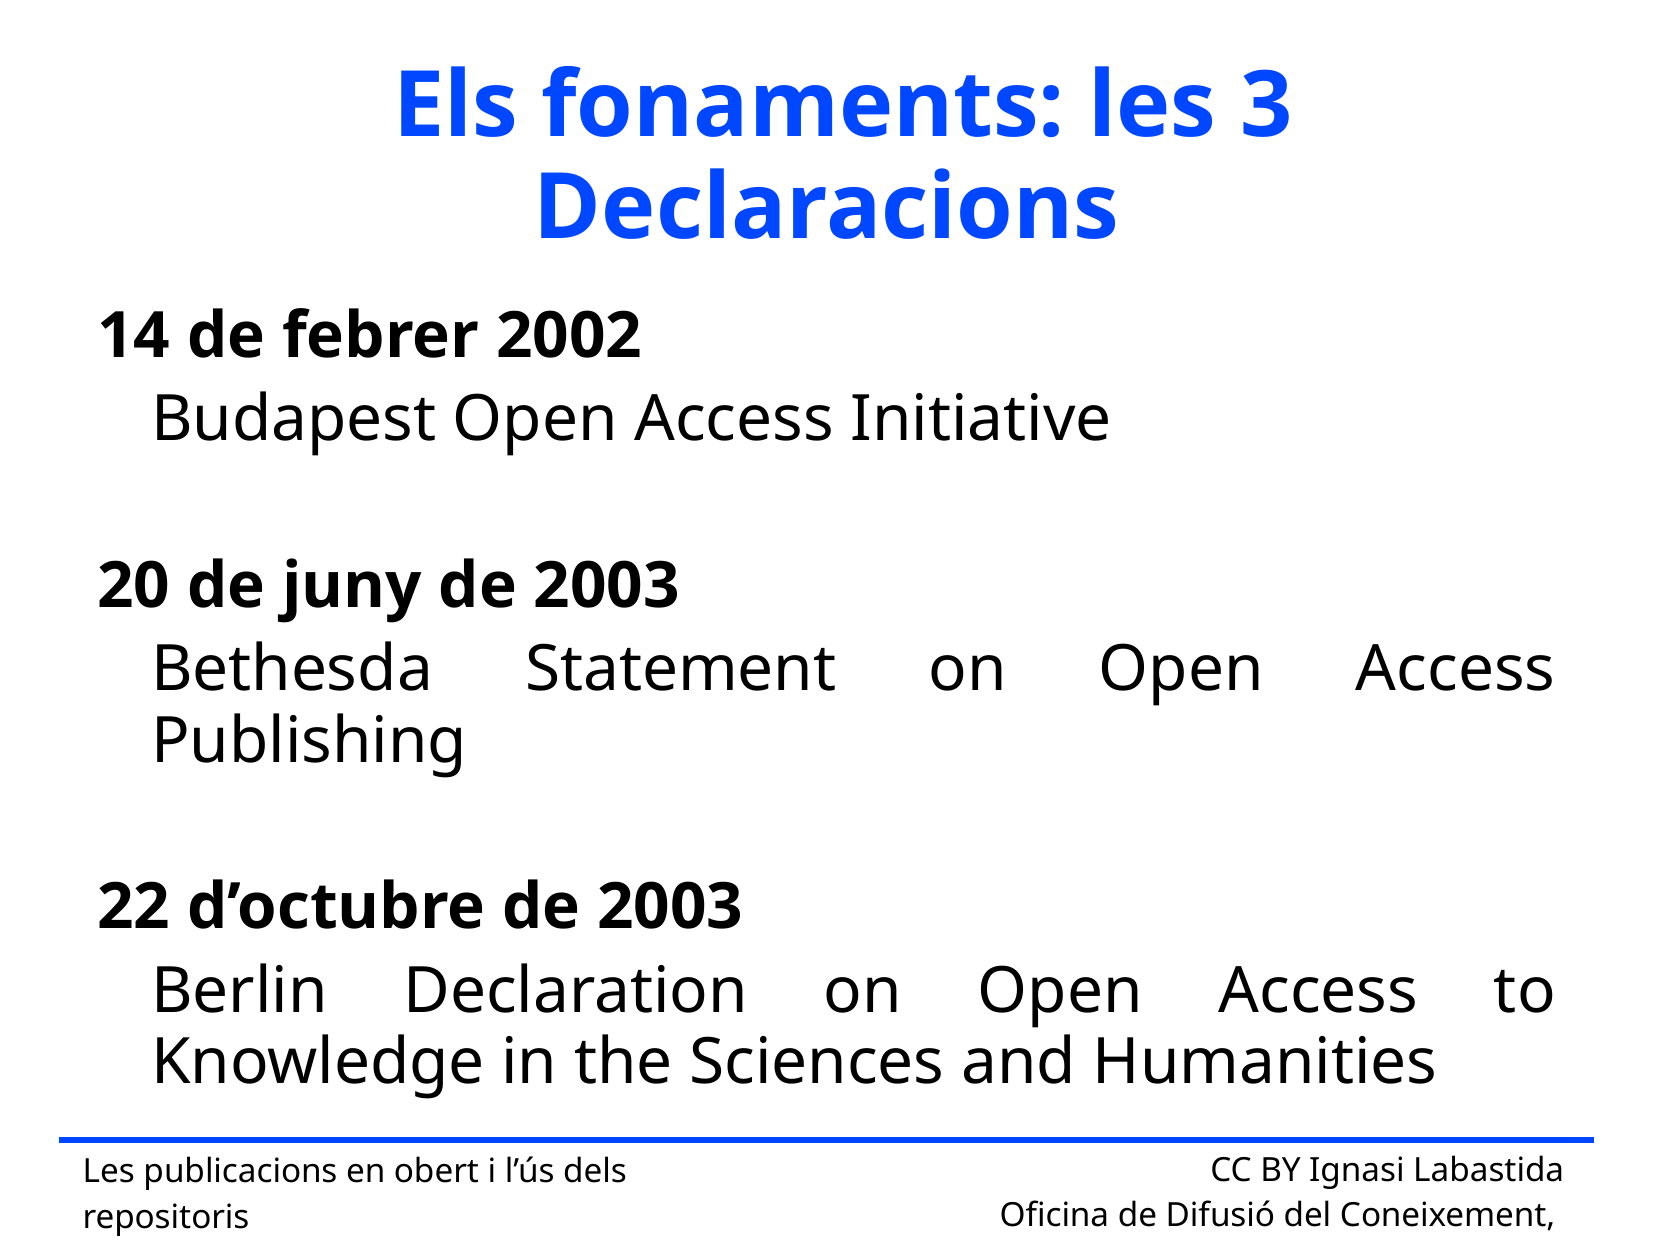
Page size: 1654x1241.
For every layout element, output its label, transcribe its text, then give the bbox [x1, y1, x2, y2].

list 14 de febrer 2002 Budapest Open Access Initiative 20 de juny de 2003 Bethesda Statement on Open Access Publishing 22 d’octubre de 2003 Berlin Declaration on Open Access to Knowledge in the Sciences and Humanities [82, 289, 1572, 1109]
title Els fonaments: les 3 Declaracions [82, 63, 1572, 244]
